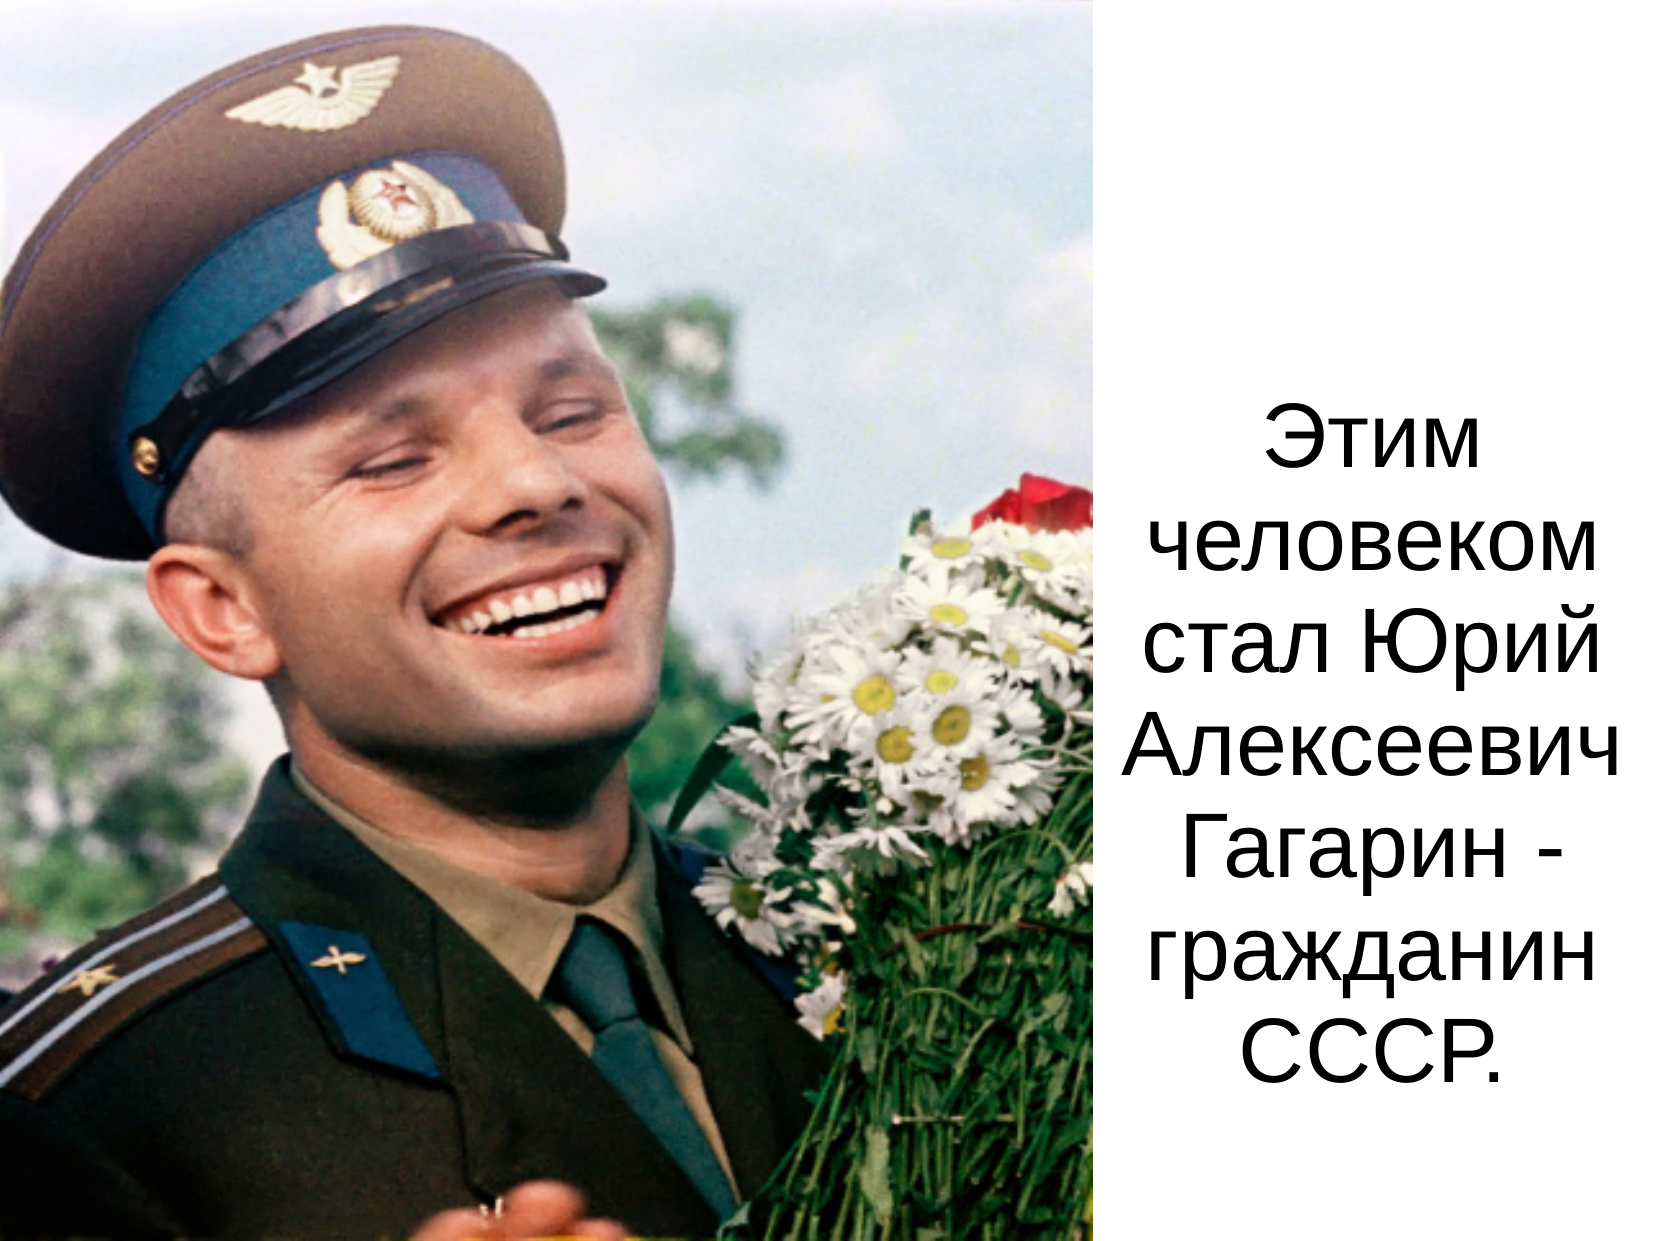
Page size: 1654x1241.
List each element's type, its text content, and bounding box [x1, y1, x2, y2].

picture [0, 0, 1093, 1241]
title Этим человеком стал Юрий Алексеевич Гагарин - гражданин СССР. [1093, 384, 1654, 1103]
